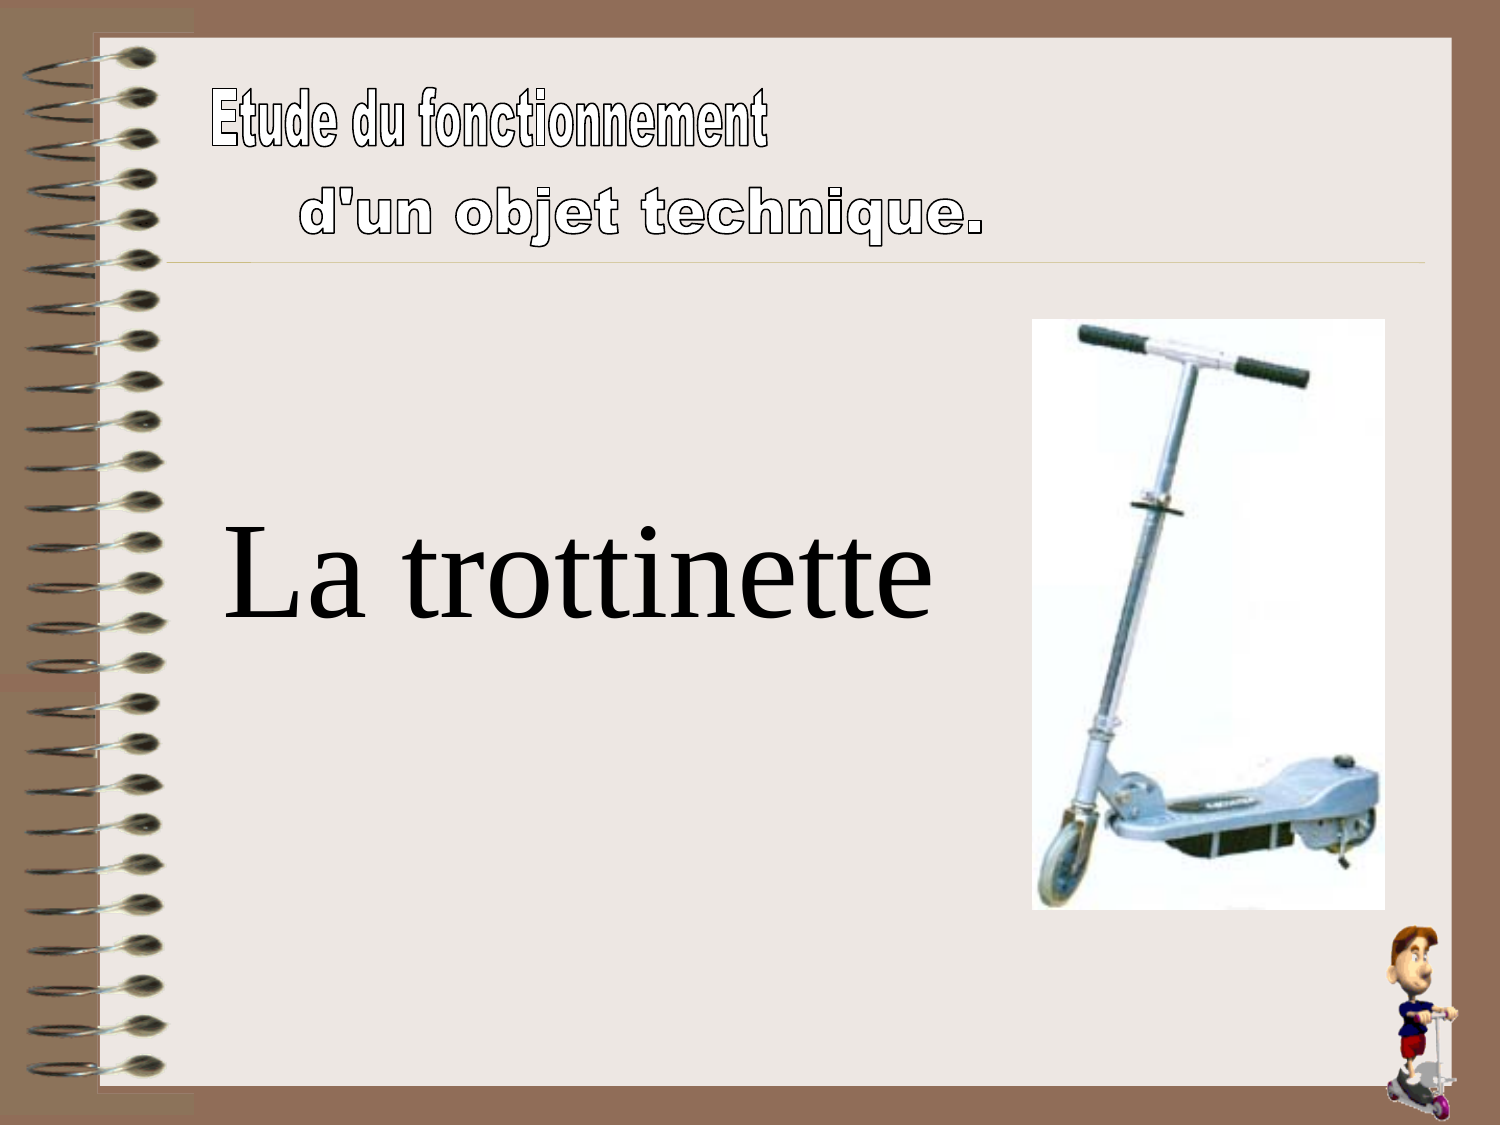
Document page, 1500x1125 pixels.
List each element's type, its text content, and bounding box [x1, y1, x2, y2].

text_box [259, 104, 282, 147]
text_box [530, 200, 550, 247]
picture [1032, 319, 1486, 1125]
text_box [516, 88, 533, 147]
text_box [455, 199, 492, 234]
text_box [751, 88, 767, 147]
text_box [536, 88, 545, 100]
text_box [340, 187, 353, 205]
text_box [300, 187, 335, 234]
text_box [436, 103, 461, 147]
text_box [789, 199, 822, 234]
text_box [697, 103, 722, 147]
text_box [419, 87, 436, 146]
text_box [548, 103, 574, 147]
text_box [212, 88, 237, 146]
text_box [594, 187, 619, 234]
text_box [555, 199, 592, 234]
text_box [725, 103, 748, 146]
text_box [968, 220, 981, 233]
text_box [668, 199, 704, 234]
text_box [239, 88, 256, 147]
text_box [707, 199, 744, 234]
text_box [749, 187, 783, 234]
text_box [629, 103, 655, 147]
text_box [927, 199, 964, 234]
text_box [352, 88, 376, 147]
text_box [537, 187, 550, 197]
text_box [397, 199, 431, 234]
text_box [847, 199, 882, 246]
text_box [536, 104, 545, 146]
picture [0, 8, 194, 674]
text_box [312, 103, 337, 147]
text_box [576, 103, 600, 146]
text_box [829, 200, 842, 234]
text_box [490, 103, 515, 147]
text_box [380, 104, 403, 147]
text_box [285, 88, 309, 147]
text_box La trottinette [222, 487, 1014, 640]
text_box [641, 187, 665, 234]
text_box [657, 103, 694, 146]
text_box [888, 199, 922, 234]
text_box [603, 103, 626, 146]
text_box [464, 103, 487, 146]
text_box [497, 187, 532, 234]
picture [0, 692, 194, 1115]
text_box [829, 187, 842, 197]
text_box [357, 199, 391, 234]
